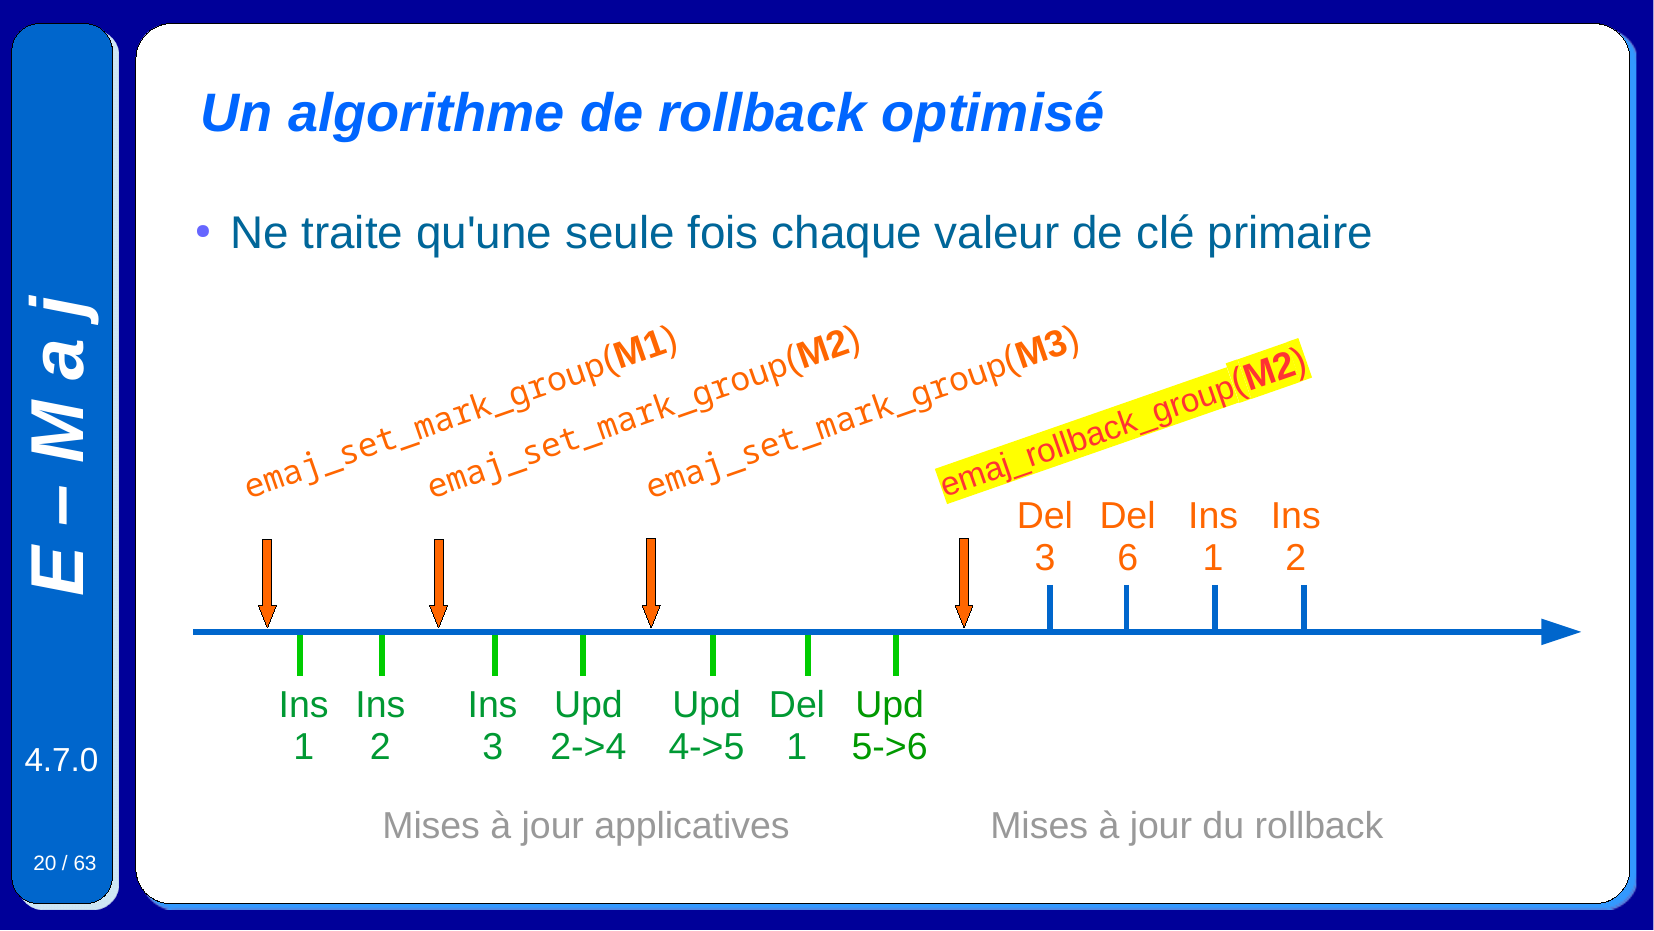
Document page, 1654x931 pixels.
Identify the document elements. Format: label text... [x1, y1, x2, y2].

text_box [642, 538, 661, 628]
title Un algorithme de rollback optimisé [200, 34, 1575, 191]
text_box emaj_set_mark_group(M1) [220, 302, 700, 530]
text_box [429, 539, 448, 628]
text_box Upd 2->4 [535, 676, 653, 777]
text_box Del 3 [1002, 487, 1084, 588]
text_box Ins 1 [1187, 487, 1256, 588]
text_box Upd 4->5 [653, 676, 779, 777]
text_box Ins 1 [263, 676, 340, 777]
text_box Ins 2 [1256, 487, 1347, 588]
text_box Mises à jour applicatives [367, 796, 806, 854]
text_box Del 6 [1084, 487, 1187, 588]
text_box Upd 5->6 [836, 676, 962, 777]
text_box Mises à jour du rollback [975, 796, 1400, 854]
text_box Ins 2 [340, 676, 432, 777]
text_box emaj_set_mark_group(M3) [622, 302, 1105, 530]
list Ne traite qu'une seule fois chaque valeur de clé primaire [177, 206, 1587, 827]
text_box [258, 539, 277, 628]
text_box emaj_set_mark_group(M2) [403, 302, 887, 530]
text_box Del 1 [779, 676, 836, 777]
text_box Ins 3 [452, 676, 535, 777]
text_box emaj_rollback_group(M2) [917, 313, 1369, 530]
text_box [955, 538, 973, 628]
